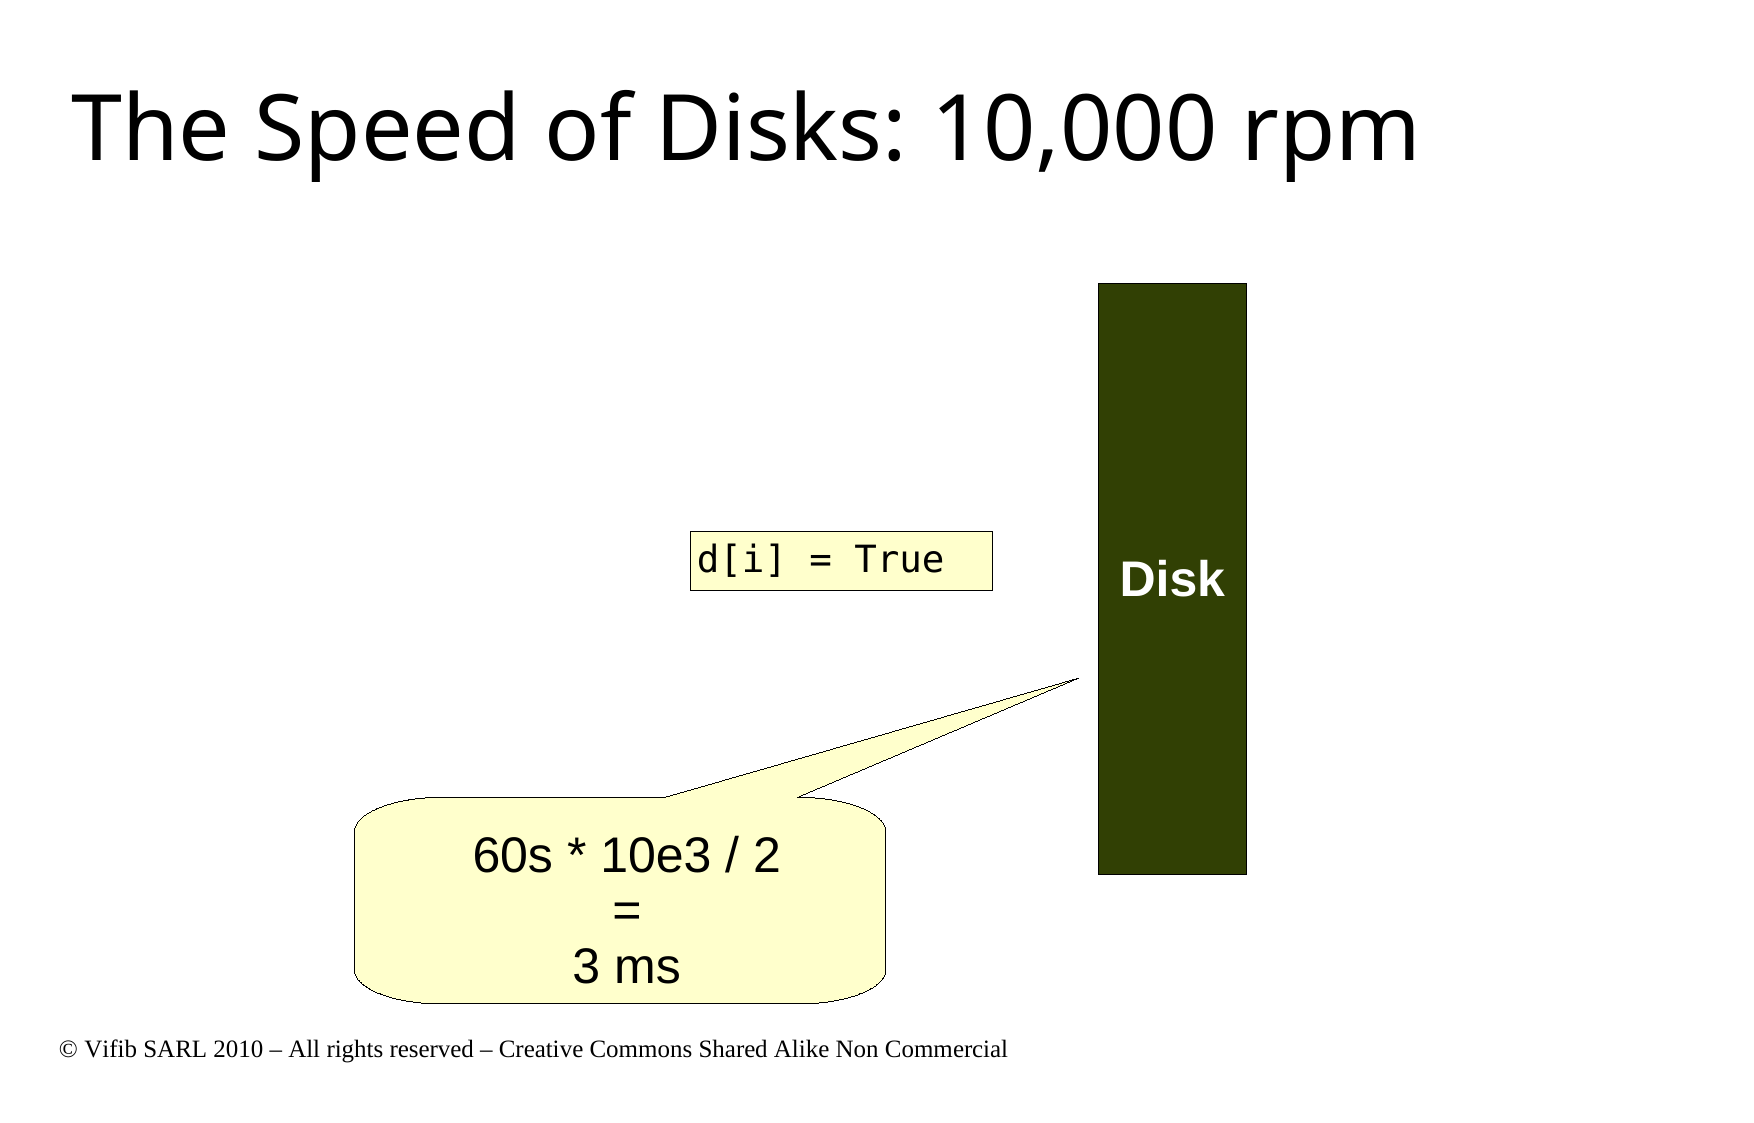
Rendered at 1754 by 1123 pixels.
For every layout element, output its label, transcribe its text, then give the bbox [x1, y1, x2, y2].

title The Speed of Disks: 10,000 rpm [71, 63, 1707, 187]
text_box Disk [1098, 283, 1247, 875]
text_box d[i] = True [690, 531, 993, 591]
text_box [354, 678, 1079, 1004]
text_box 60s * 10e3 / 2 = 3 ms [472, 826, 782, 995]
